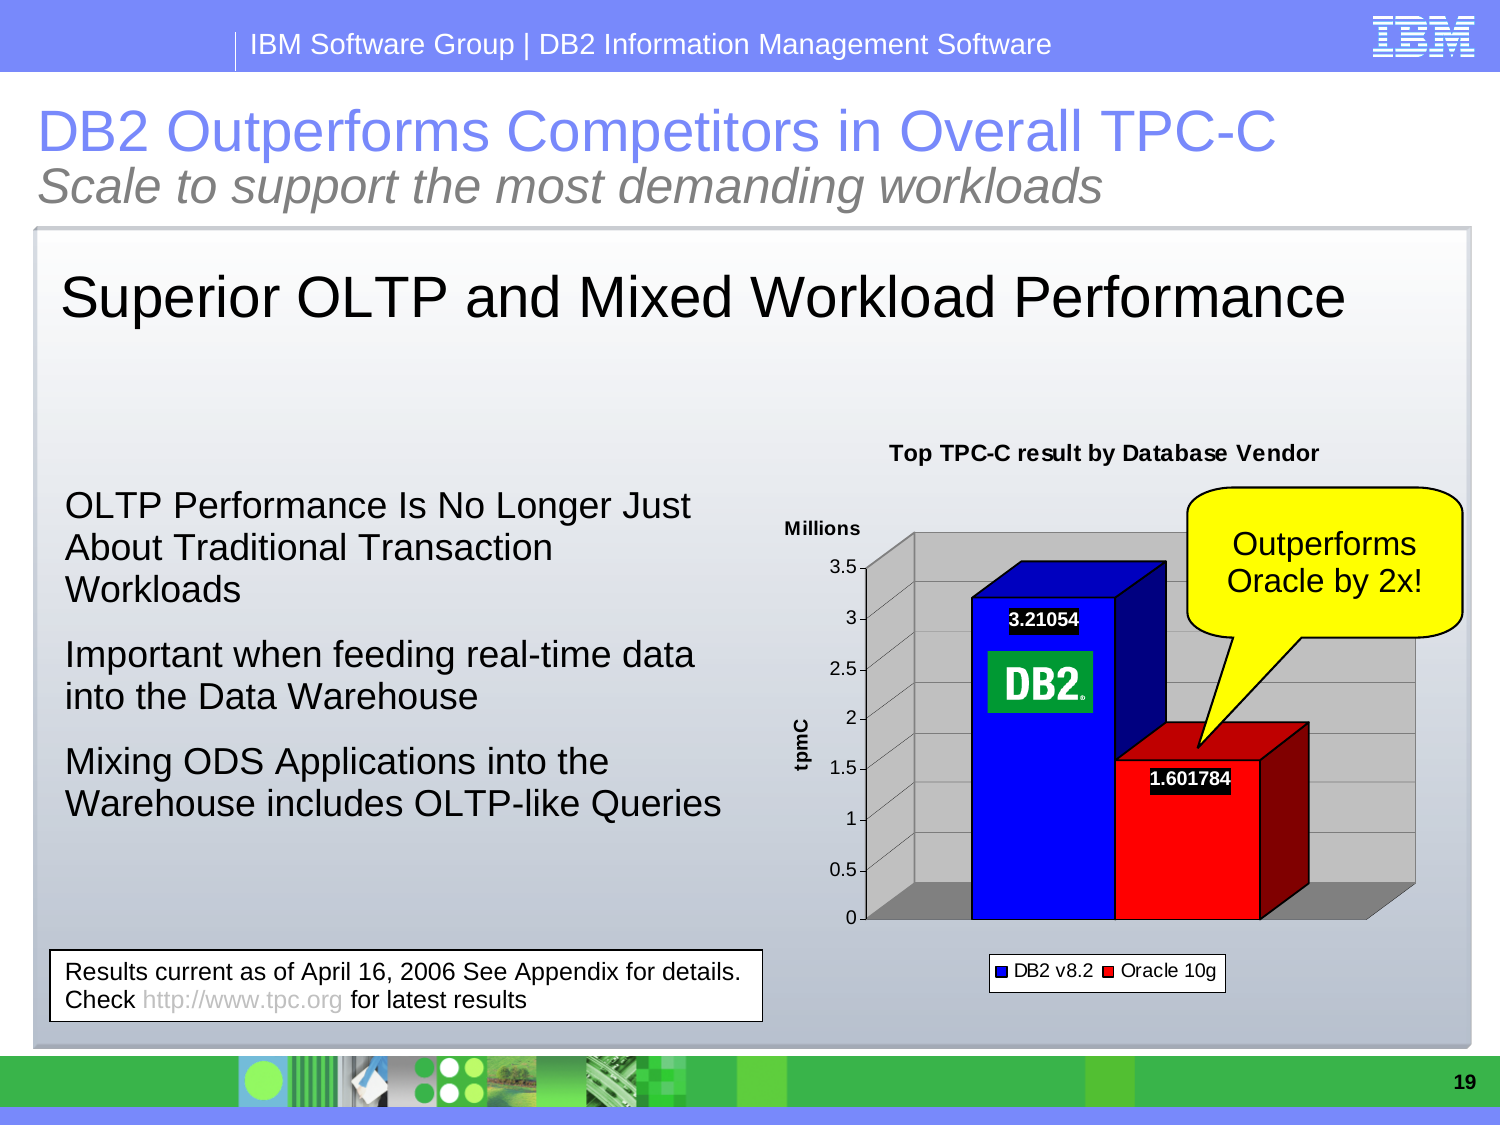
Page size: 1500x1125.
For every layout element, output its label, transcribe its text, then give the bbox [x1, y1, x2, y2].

text_box OLTP Performance Is No Longer Just About Traditional Transaction Workloads Important when feeding real-time data into the Data Warehouse Mixing ODS Applications into the Warehouse includes OLTP-like Queries [49, 476, 751, 833]
list Superior OLTP and Mixed Workload Performance [45, 257, 1482, 1042]
text_box [750, 422, 1463, 1045]
title DB2 Outperforms Competitors in Overall TPC-C Scale to support the most demanding workloads [22, 93, 1388, 226]
text_box Outperforms Oracle by 2x! [1187, 487, 1463, 749]
picture [987, 651, 1094, 713]
picture [0, 1056, 1500, 1107]
text_box Results current as of April 16, 2006 See Appendix for details. Check http://www.tpc.org for latest results [49, 949, 763, 1022]
